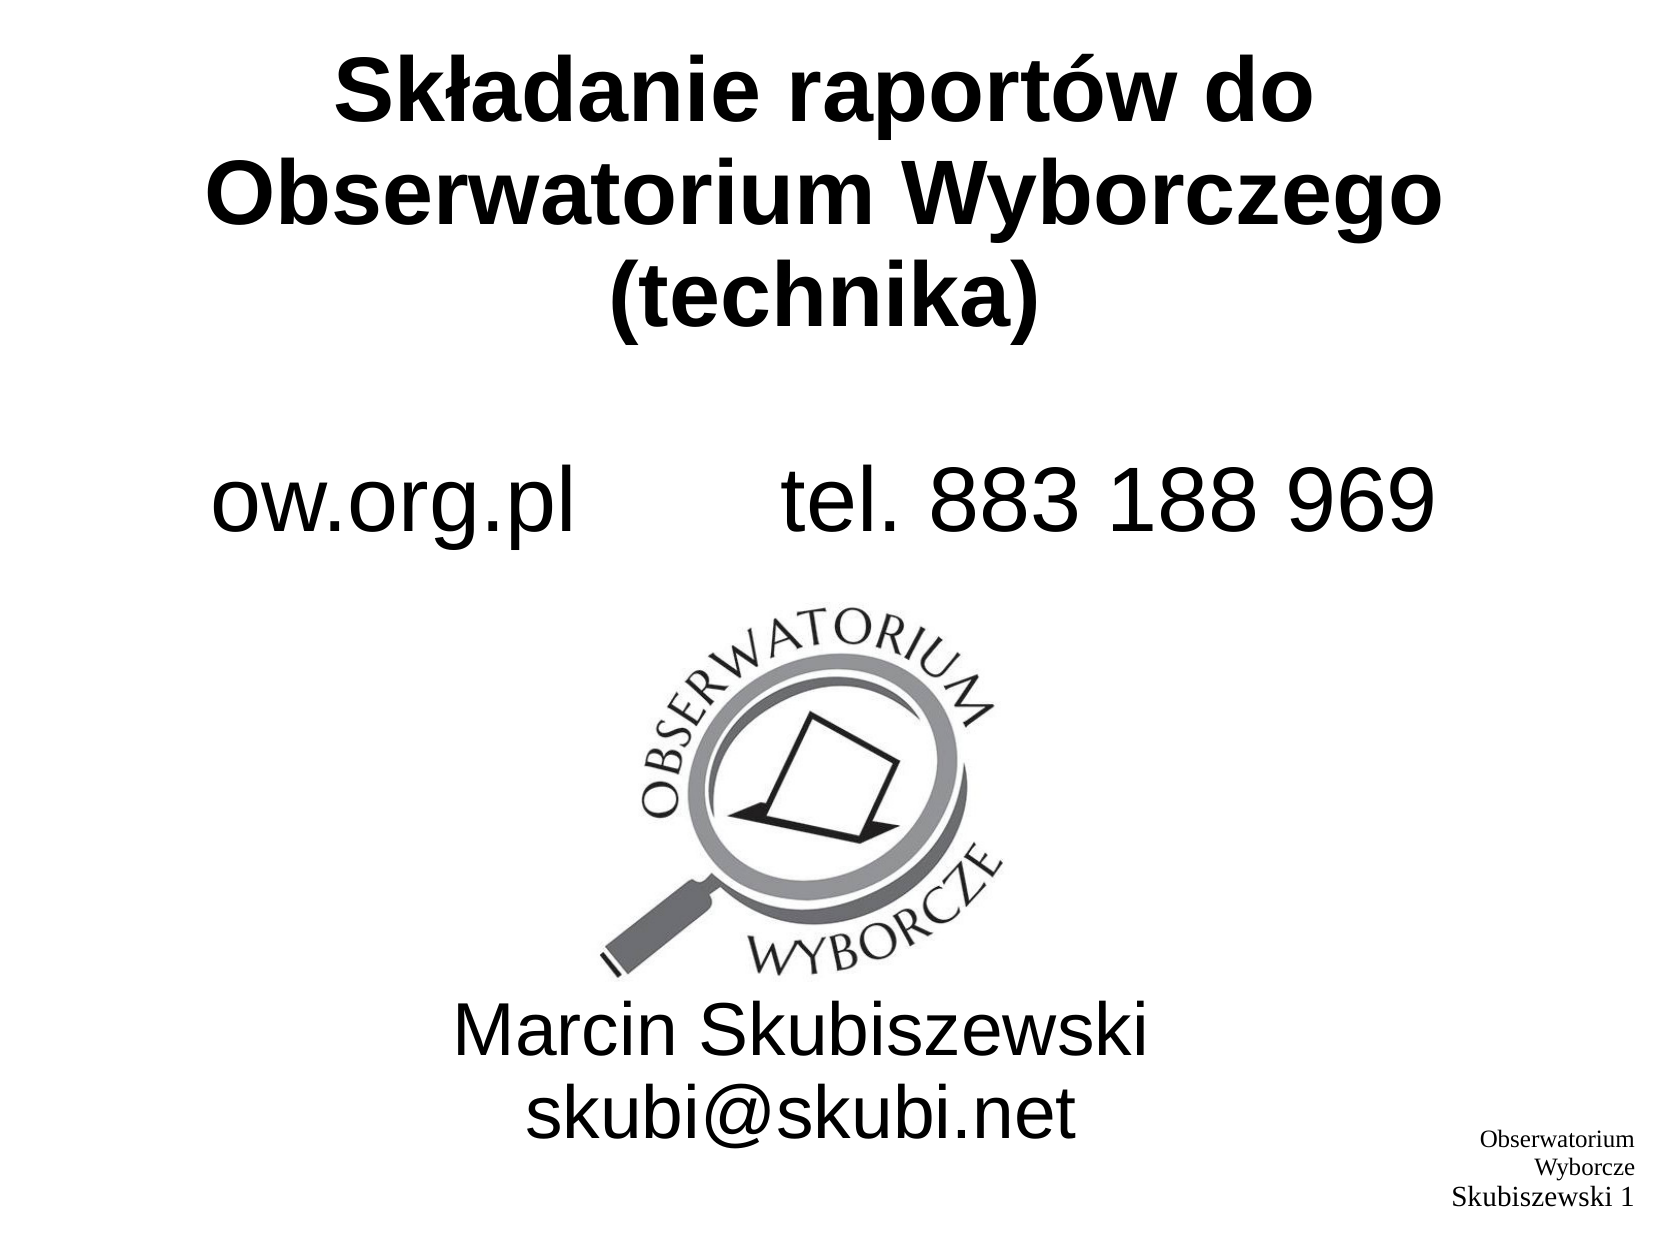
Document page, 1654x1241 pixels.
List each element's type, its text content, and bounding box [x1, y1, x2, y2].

title Marcin Skubiszewski skubi@skubi.net [56, 986, 1546, 1156]
picture [465, 602, 1141, 983]
title Składanie raportów do Obserwatorium Wyborczego (technika) ow.org.pl tel. 883 188 969 [15, 38, 1636, 552]
